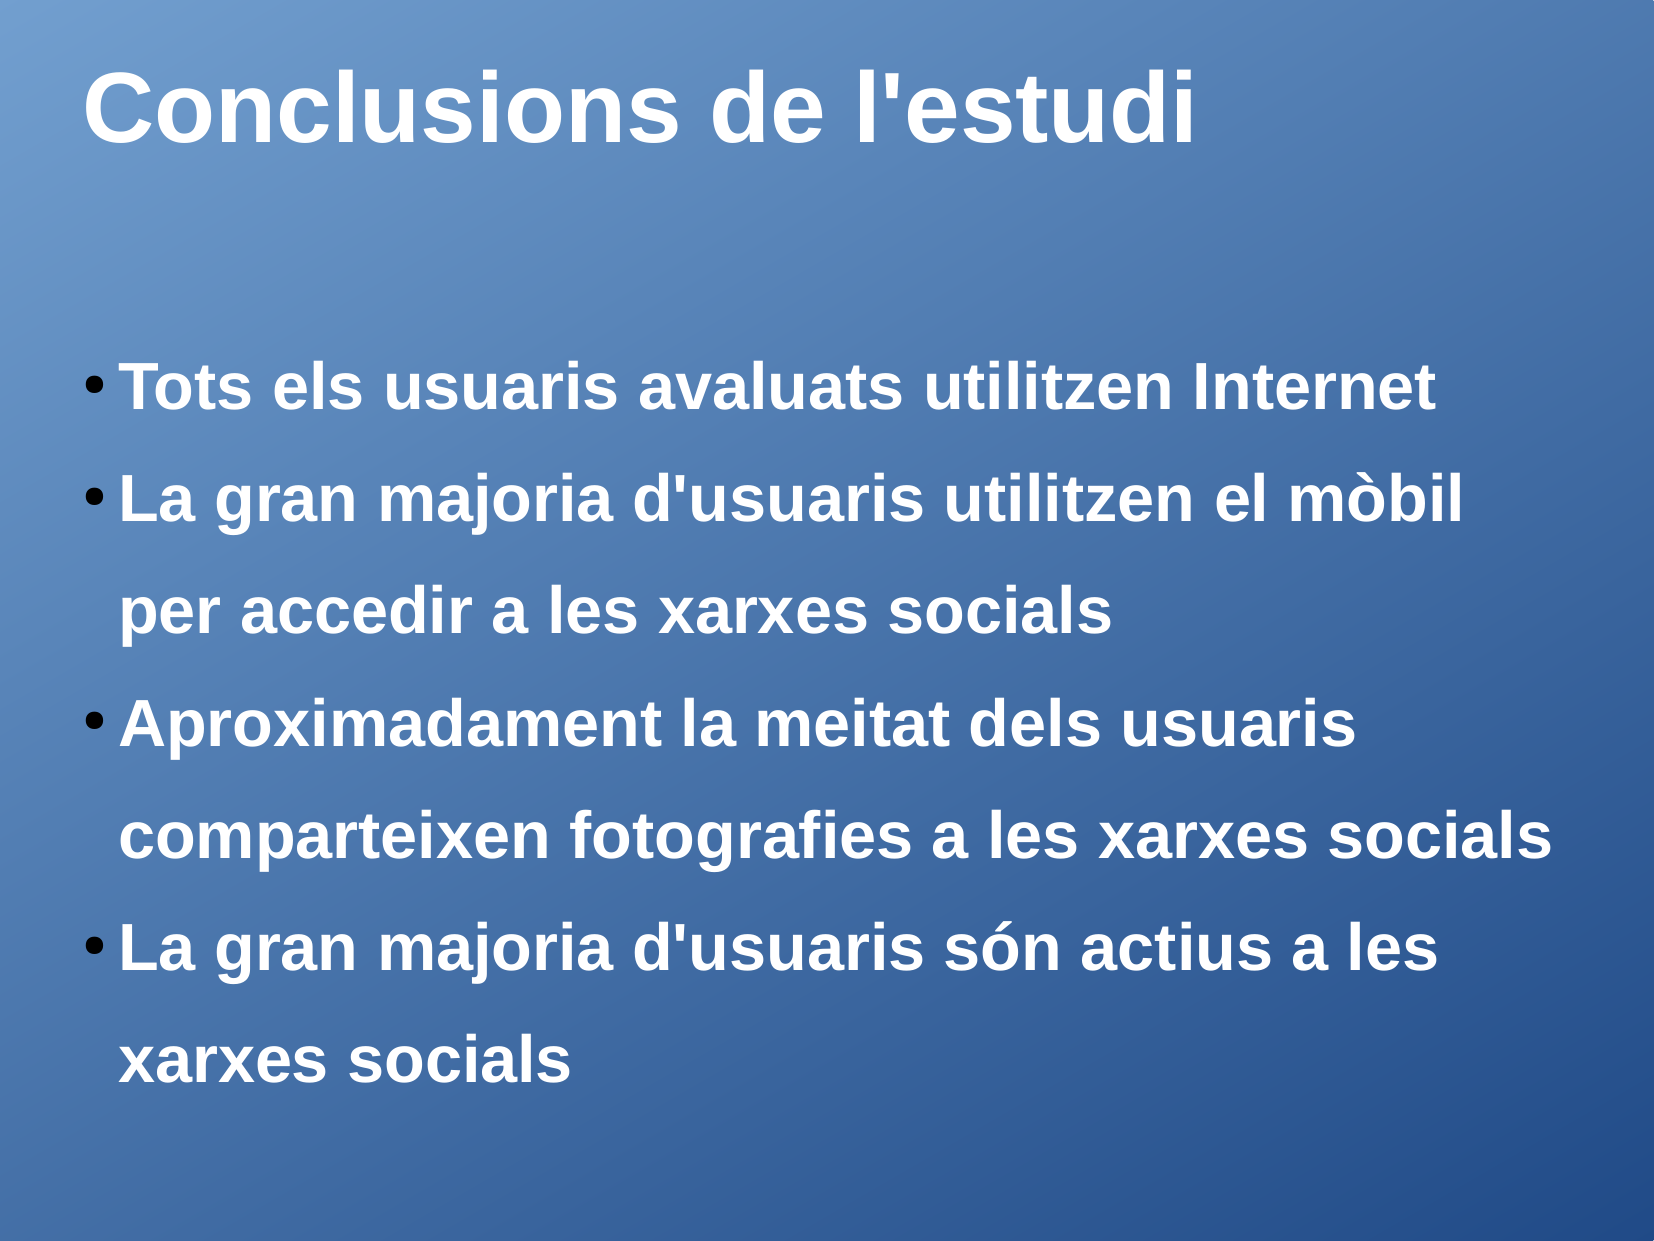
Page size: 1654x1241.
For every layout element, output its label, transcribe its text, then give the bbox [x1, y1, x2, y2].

text_box [807, 593, 1229, 756]
subtitle Tots els usuaris avaluats utilitzen Internet La gran majoria d'usuaris utilitzen el mòbil per accedir a les xarxes socials Aproximadament la meitat dels usuaris comparteixen fotografies a les xarxes socials La gran majoria d'usuaris són actius a les xarxes socials [82, 330, 1571, 1079]
title Conclusions de l'estudi [82, 49, 1571, 166]
